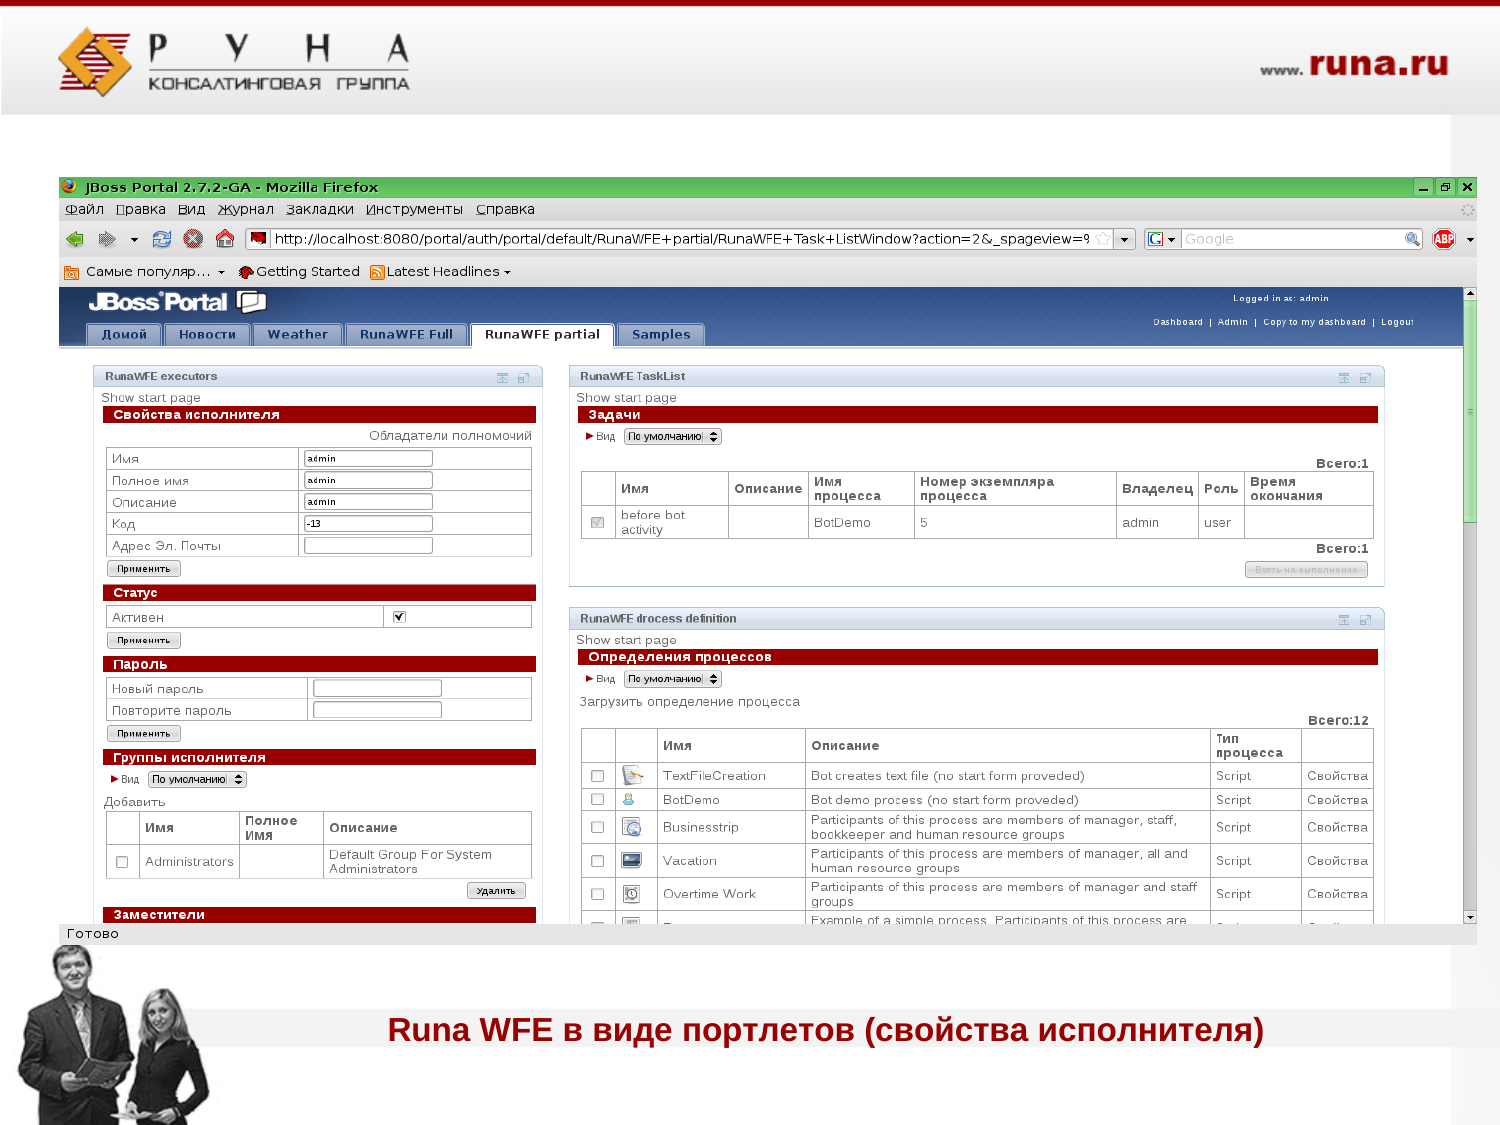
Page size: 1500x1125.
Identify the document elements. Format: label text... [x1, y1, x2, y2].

text_box Runa WFE в виде портлетов (свойства исполнителя) [177, 1000, 1477, 1048]
picture [0, 0, 1500, 1125]
